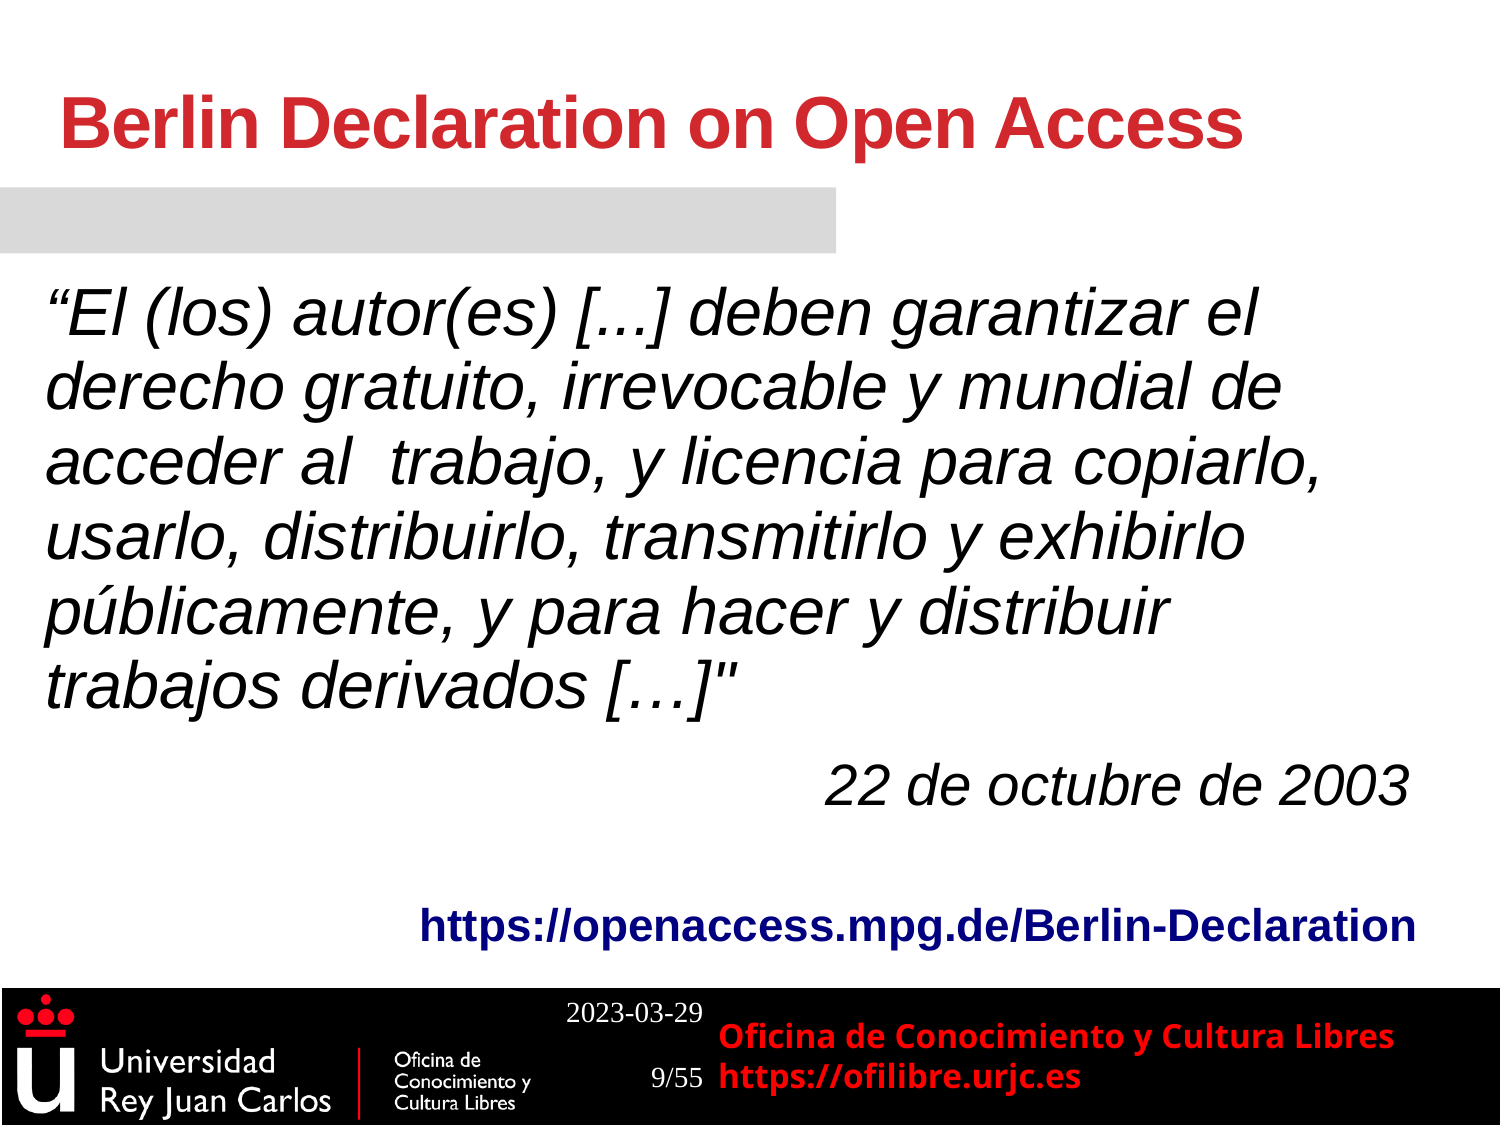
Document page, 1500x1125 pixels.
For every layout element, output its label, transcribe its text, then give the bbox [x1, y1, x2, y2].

text_box https://openaccess.mpg.de/Berlin-Declaration [405, 892, 1441, 961]
picture [17, 994, 531, 1120]
text_box “El (los) autor(es) [...] deben garantizar el derecho gratuito, irrevocable y mundial de acceder al trabajo, y licencia para copiarlo, usarlo, distribuirlo, transmitirlo y exhibirlo públicamente, y para hacer y distribuir trabajos derivados […]'' 22 de octubre de 2003 [30, 267, 1426, 826]
text_box Berlin Declaration on Open Access [0, 24, 1326, 172]
title [75, 7, 1425, 196]
